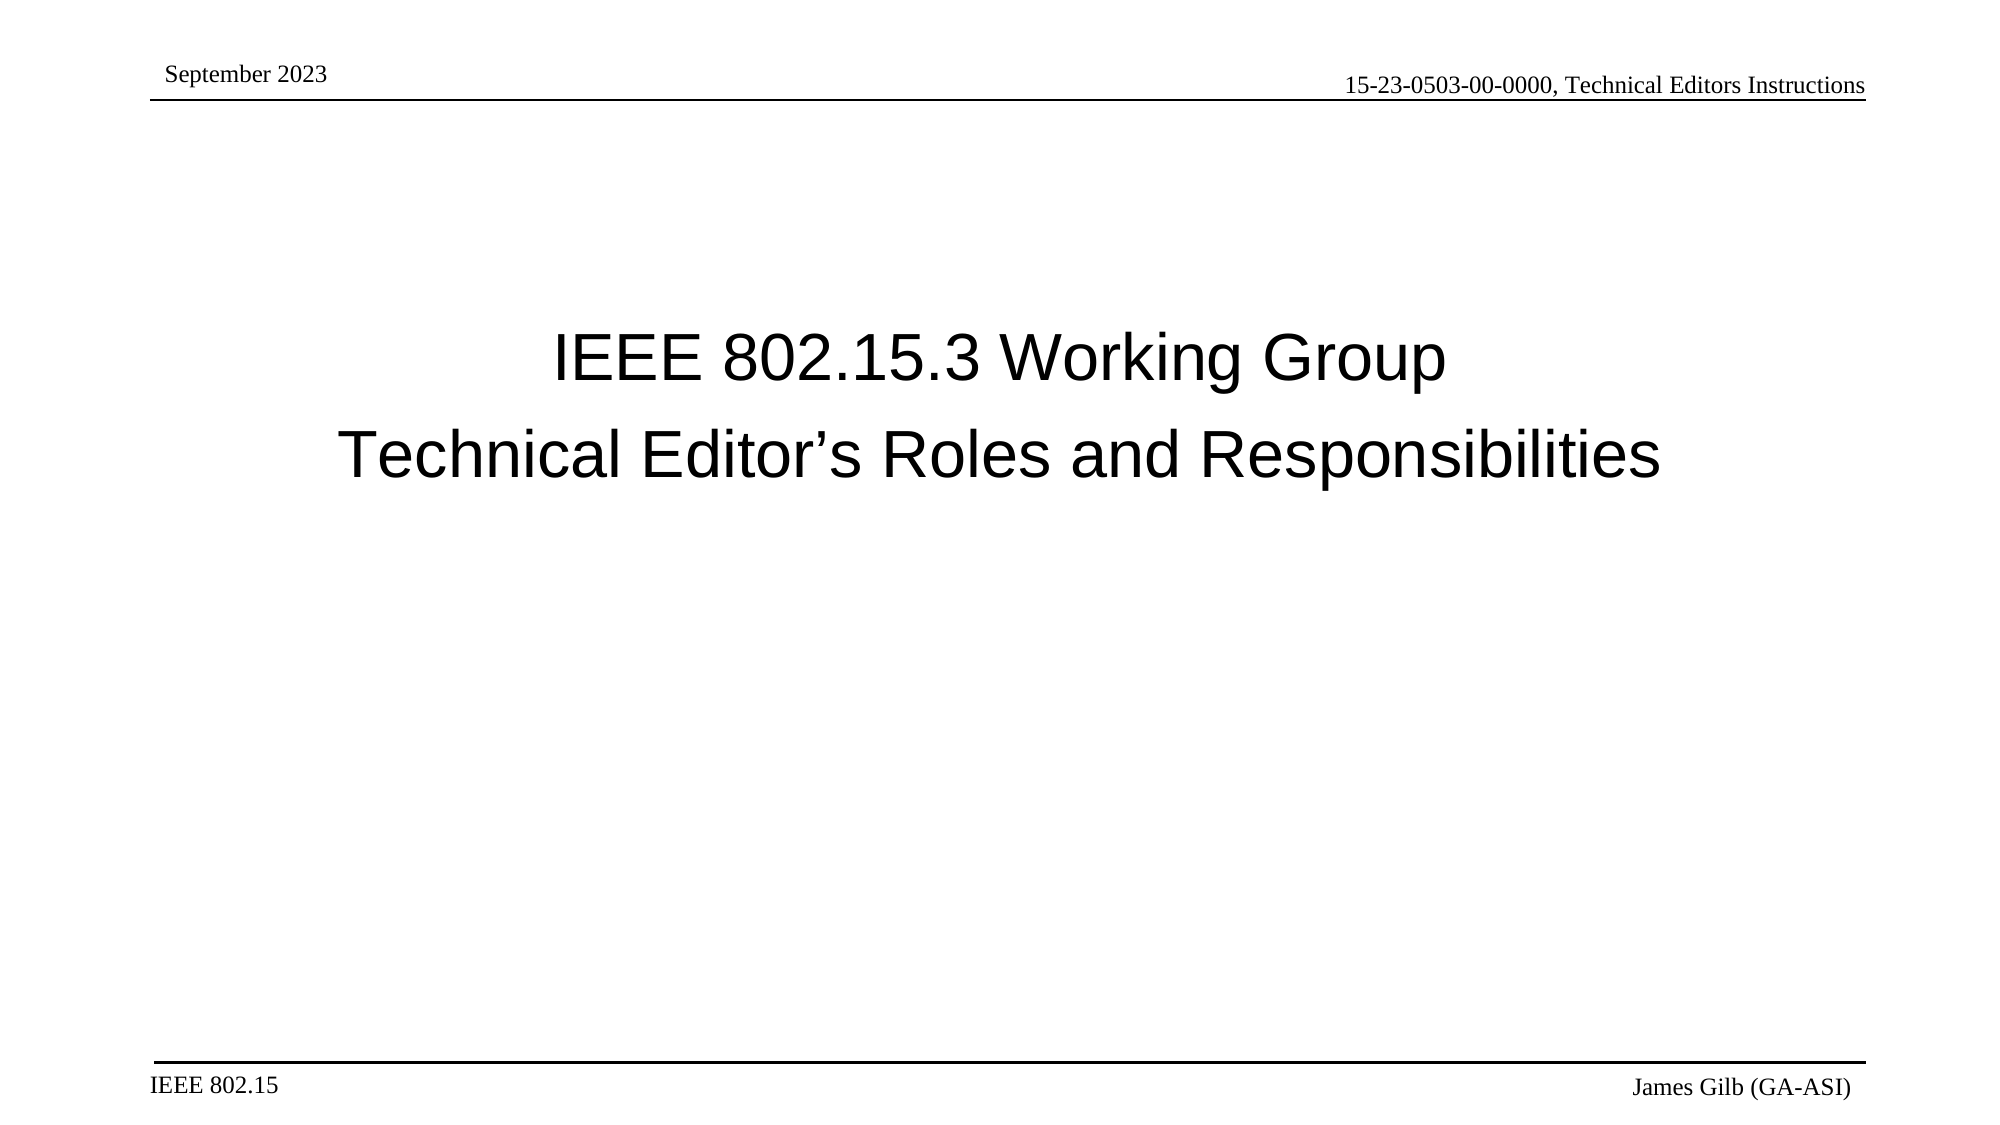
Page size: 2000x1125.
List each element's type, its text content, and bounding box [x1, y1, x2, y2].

subtitle IEEE 802.15.3 Working Group Technical Editor’s Roles and Responsibilities [125, 112, 1876, 693]
